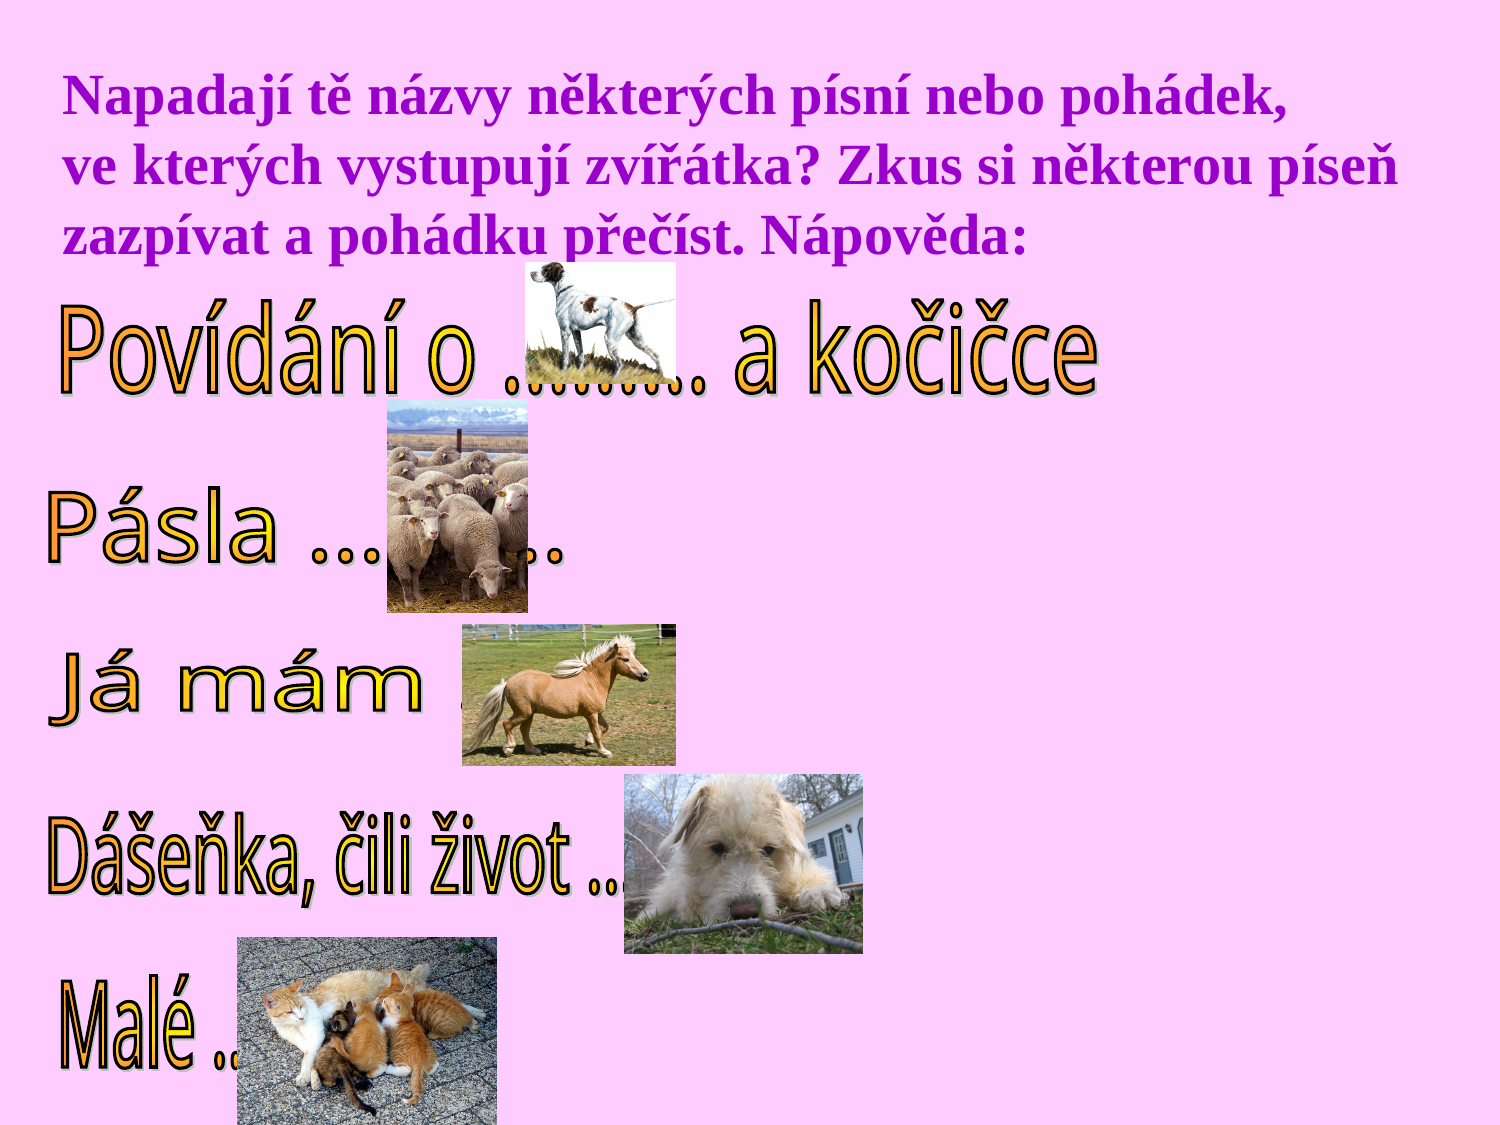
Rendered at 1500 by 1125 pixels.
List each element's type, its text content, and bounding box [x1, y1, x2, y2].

text_box Pásla .......... [104, 508, 147, 563]
picture [387, 399, 528, 613]
text_box Povídání o ......... a kočičce [912, 299, 943, 320]
text_box Povídání o ......... a kočičce [855, 326, 899, 394]
text_box Dášeňka, čili život ......... [337, 835, 363, 894]
text_box Povídání o ......... a kočičce [333, 326, 373, 393]
text_box Dášeňka, čili život ......... [432, 836, 458, 893]
text_box Dášeňka, čili život ......... [50, 817, 87, 893]
text_box Povídání o ......... a kočičce [977, 299, 1007, 320]
text_box Já mám ....... [294, 650, 316, 663]
text_box Já mám ....... [338, 667, 420, 711]
text_box Povídání o ......... a kočičce [907, 326, 942, 394]
text_box Dášeňka, čili život ......... [128, 835, 154, 894]
text_box Malé ........ [62, 981, 106, 1068]
text_box Pásla .......... [121, 487, 141, 503]
text_box Dášeňka, čili život ......... [511, 835, 544, 894]
text_box Pásla .......... [159, 508, 197, 563]
picture [237, 937, 497, 1125]
text_box Malé ........ [164, 1001, 193, 1069]
text_box Povídání o ......... a kočičce [811, 300, 850, 393]
text_box Dášeňka, čili život ......... [547, 823, 568, 894]
text_box Dášeňka, čili život ......... [197, 835, 226, 893]
text_box Já mám ....... [109, 650, 131, 663]
text_box Pásla .......... [209, 488, 218, 562]
text_box Napadají tě názvy některých písní nebo pohádek, ve kterých vystupují zvířátka? Zkus si některou píseň zazpívat a pohádku přečíst. Nápověda: [47, 48, 1415, 274]
text_box Dášeňka, čili život ......... [93, 835, 121, 894]
text_box Povídání o ......... a kočičce [429, 326, 473, 394]
text_box Malé ........ [114, 1001, 141, 1069]
text_box Dášeňka, čili život ......... [475, 836, 509, 893]
picture [462, 624, 676, 766]
text_box Povídání o ......... a kočičce [111, 326, 155, 394]
text_box Povídání o ......... a kočičce [971, 326, 1007, 394]
text_box Povídání o ......... a kočičce [281, 326, 320, 394]
text_box Malé ........ [150, 975, 157, 1068]
text_box Já mám ....... [275, 667, 322, 711]
text_box Povídání o ......... a kočičce [157, 327, 202, 393]
text_box Povídání o ......... a kočičce [62, 306, 103, 393]
text_box Já mám ....... [49, 654, 78, 726]
text_box Povídání o ......... a kočičce [1013, 326, 1048, 394]
text_box Malé ........ [174, 975, 188, 995]
text_box Dášeňka, čili život ......... [159, 835, 189, 894]
text_box Povídání o ......... a kočičce [228, 300, 271, 394]
text_box Já mám ....... [91, 667, 138, 711]
picture [624, 774, 863, 954]
picture [525, 262, 676, 384]
text_box Dášeňka, čili život ......... [267, 835, 296, 894]
text_box Pásla .......... [50, 492, 95, 562]
text_box Povídání o ......... a kočičce [736, 326, 775, 394]
text_box Dášeňka, čili život ......... [236, 813, 265, 893]
text_box Já mám ....... [181, 667, 263, 711]
text_box Povídání o ......... a kočičce [1055, 326, 1096, 394]
text_box Pásla .......... [230, 508, 274, 563]
